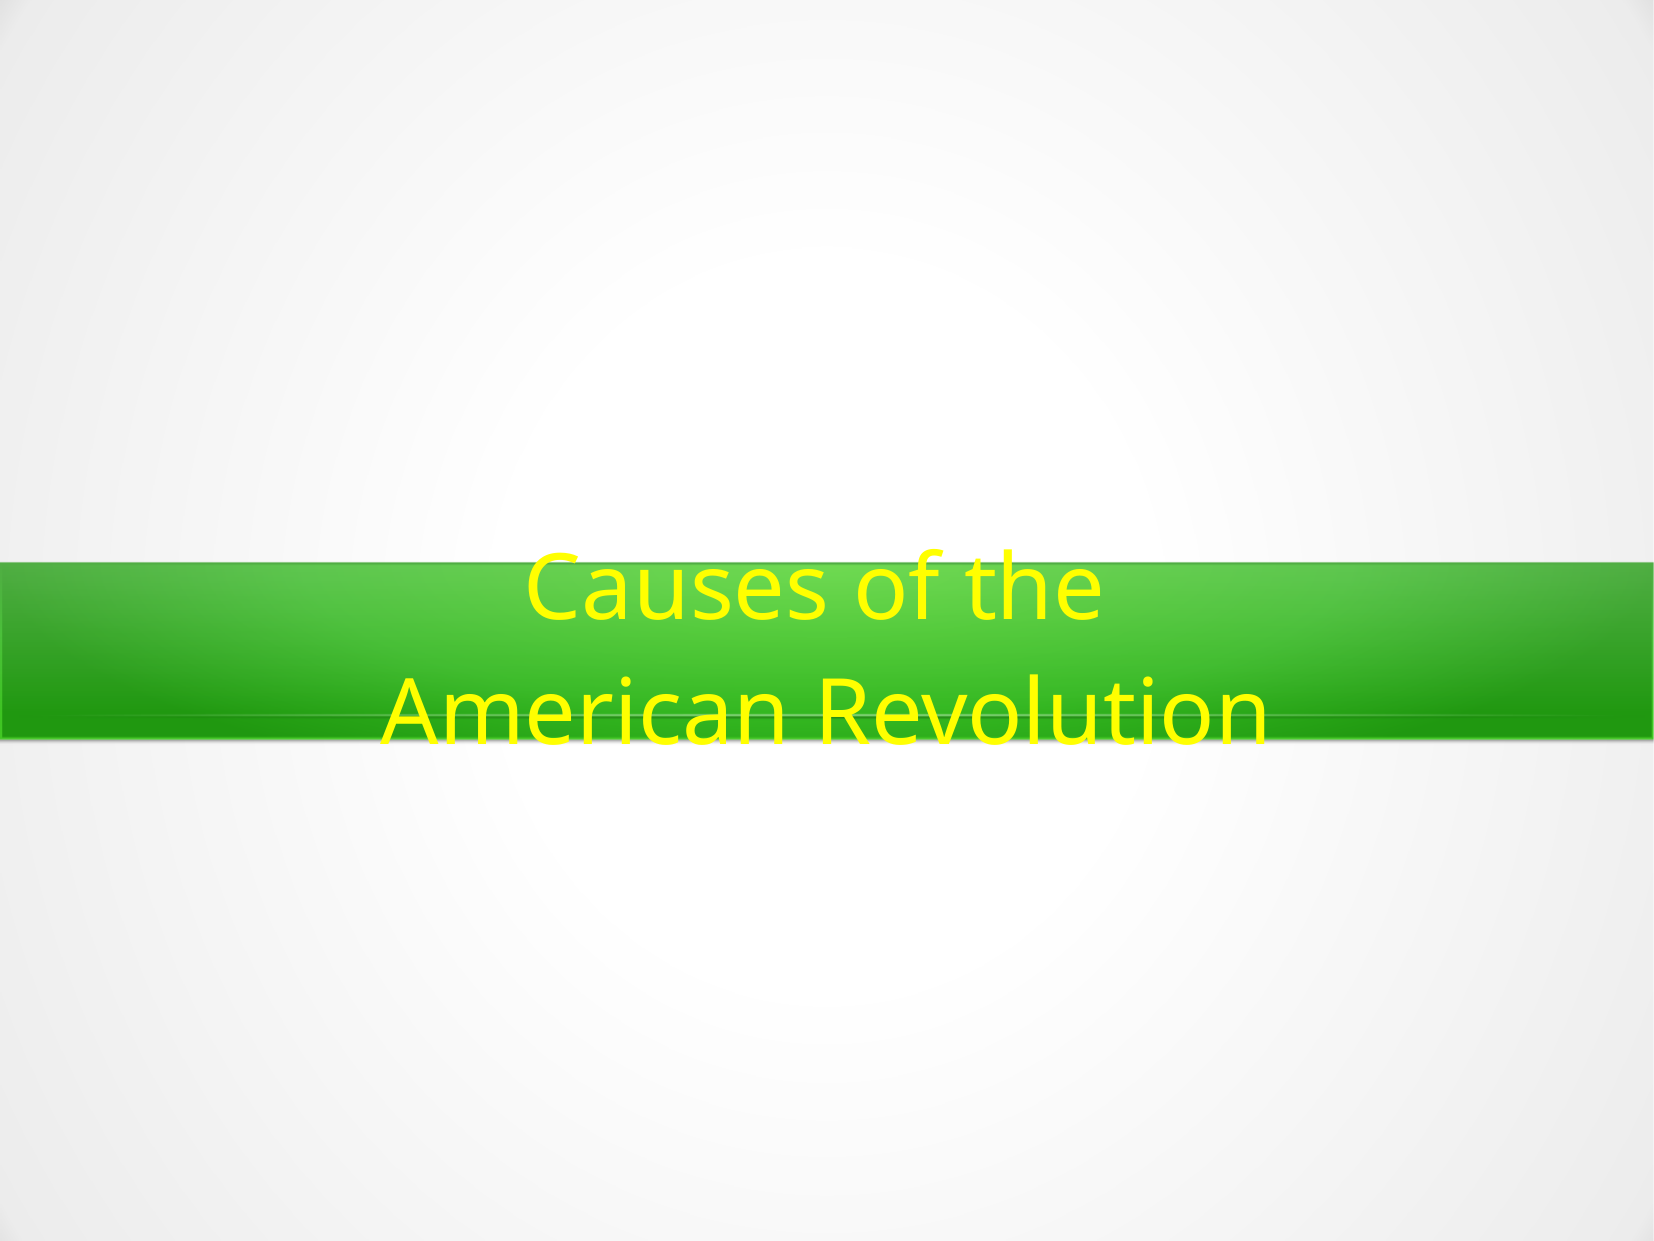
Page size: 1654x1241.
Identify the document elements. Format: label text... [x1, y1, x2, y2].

picture [0, 0, 1654, 1241]
title Causes of the American Revolution [82, 539, 1571, 754]
